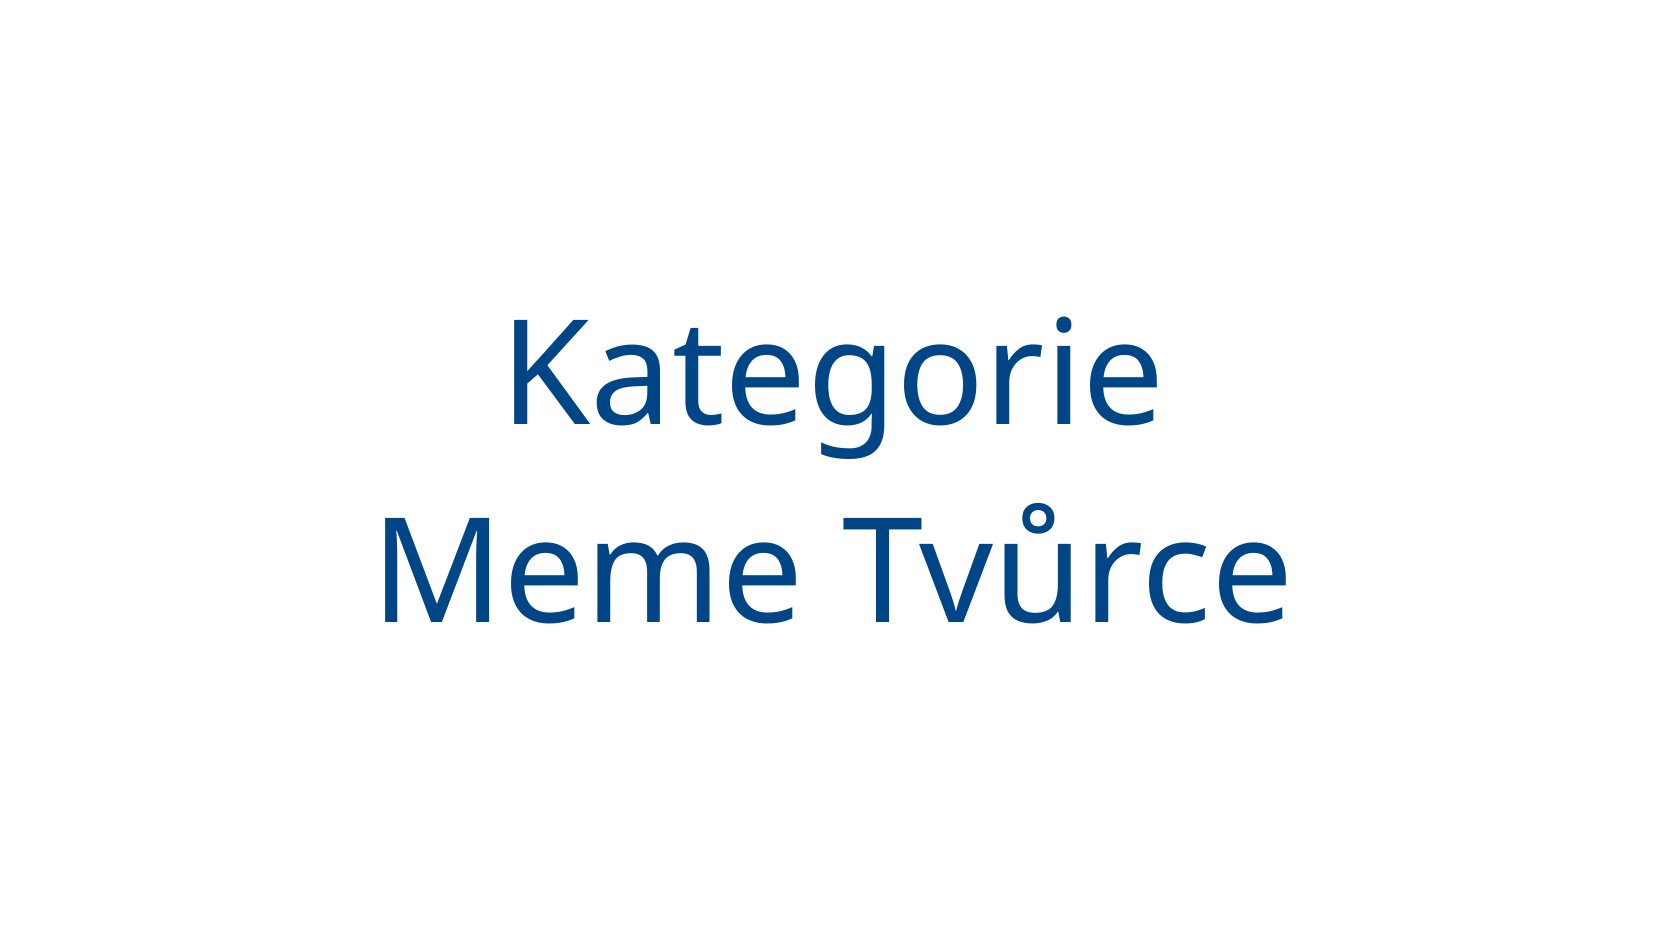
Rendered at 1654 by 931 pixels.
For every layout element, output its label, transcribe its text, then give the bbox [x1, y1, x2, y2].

subtitle Kategorie Meme Tvůrce [88, 106, 1577, 827]
